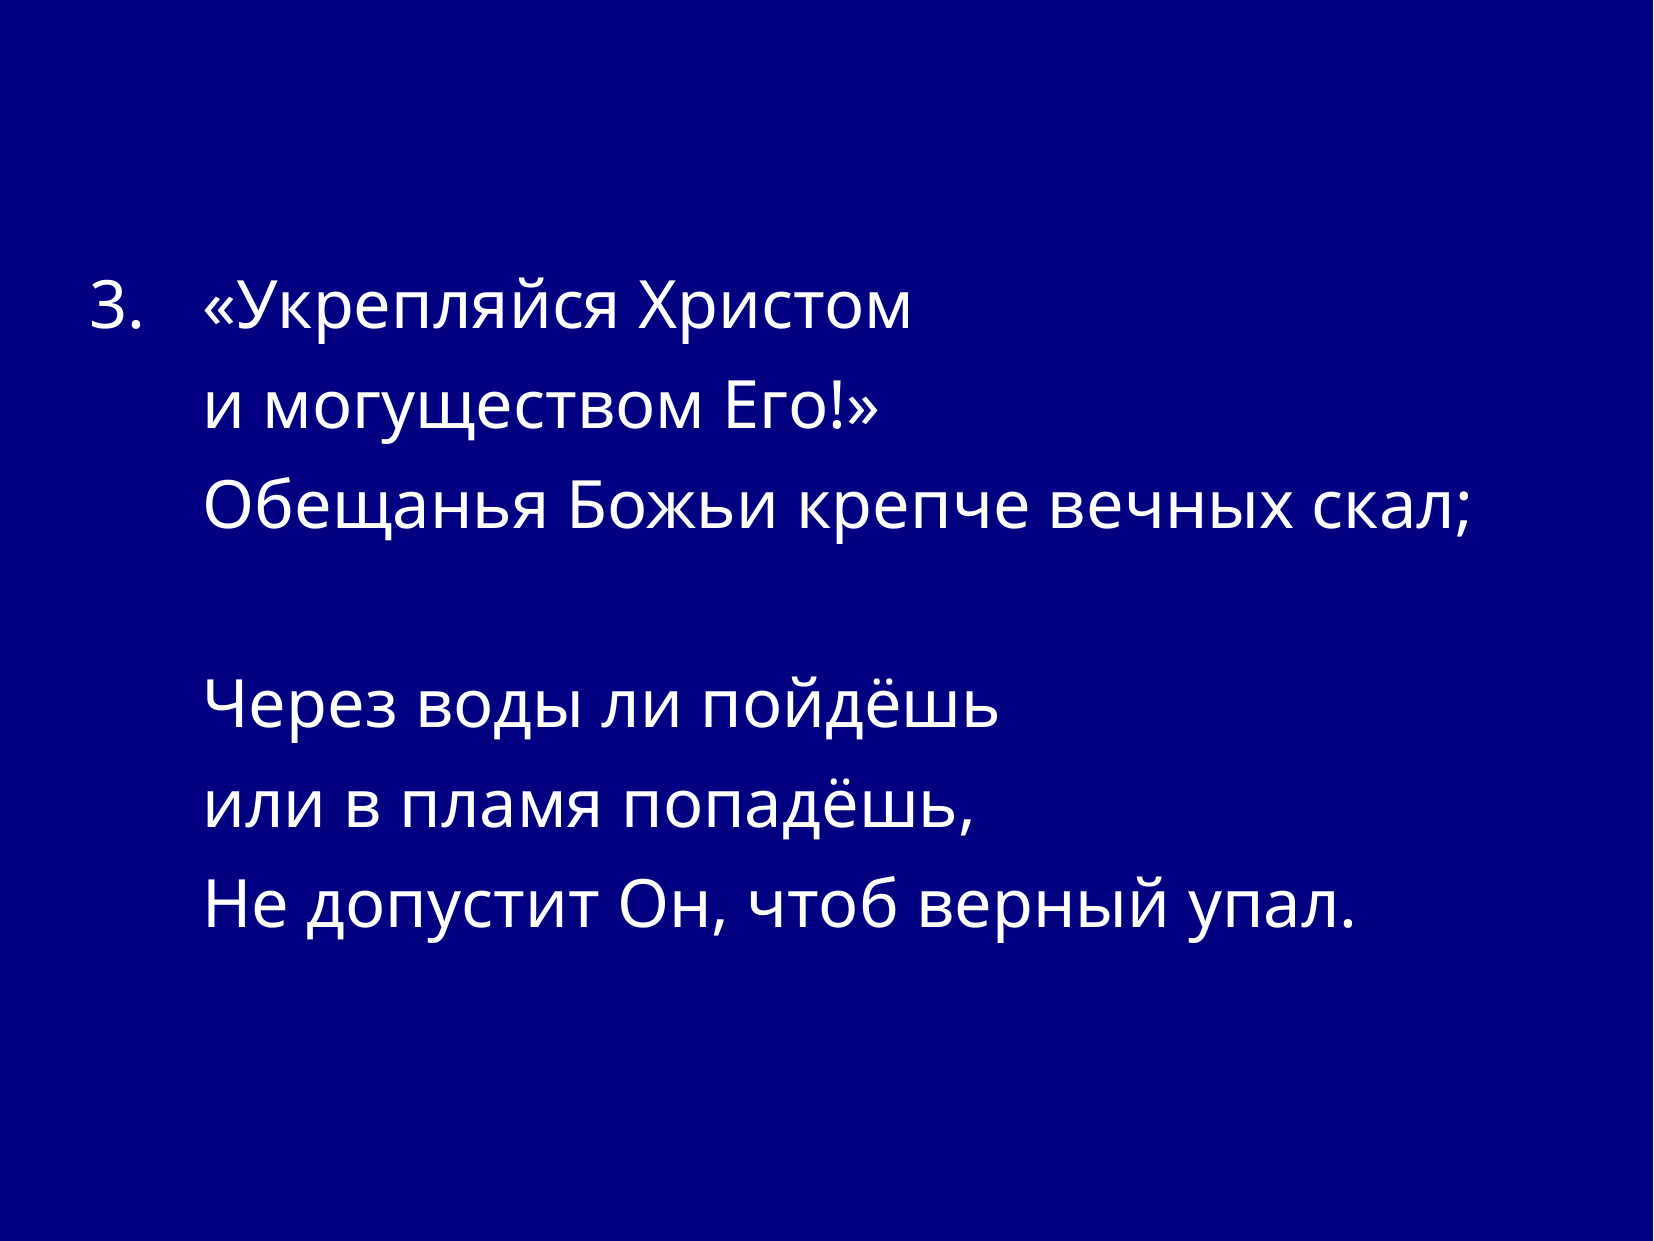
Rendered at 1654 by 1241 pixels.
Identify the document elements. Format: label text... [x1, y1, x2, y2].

text_box 3. «Укрепляйся Христом и могуществом Его!» Обещанья Божьи крепче вечных скал; Через воды ли пойдёшь или в пламя попадёшь, Не допустит Он, чтоб верный упал. [75, 150, 1653, 1163]
